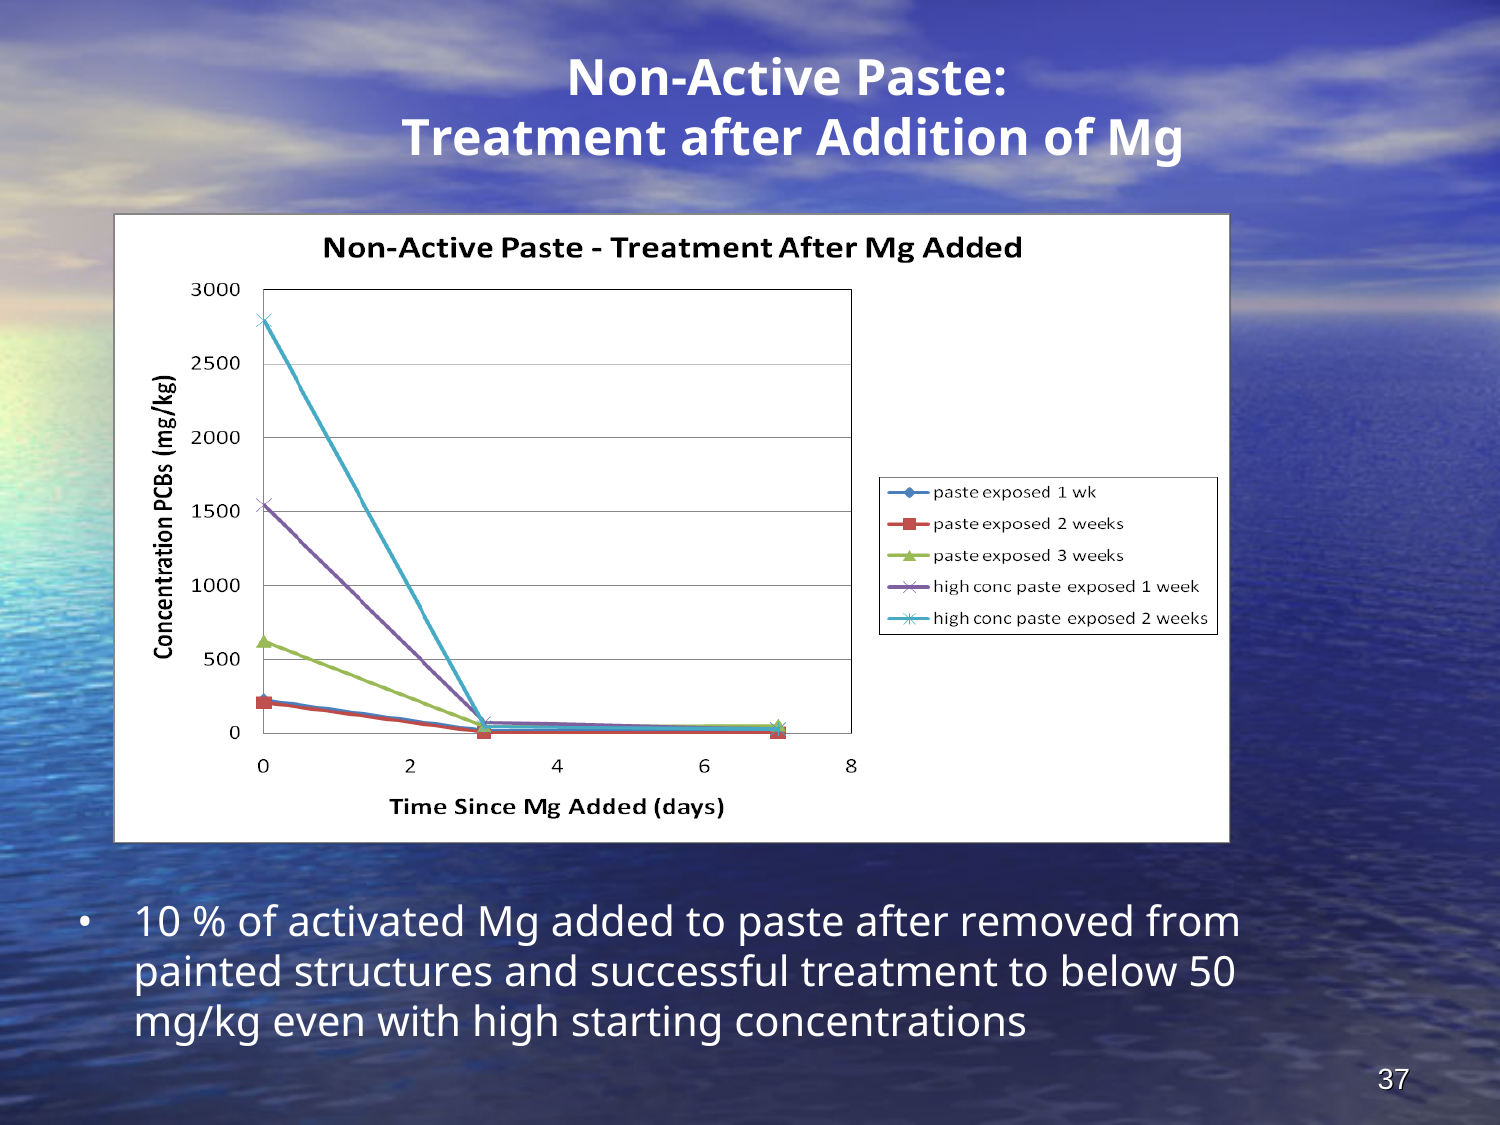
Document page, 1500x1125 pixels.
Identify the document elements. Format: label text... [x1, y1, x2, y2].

picture [0, 0, 1500, 1125]
text_box 10 % of activated Mg added to paste after removed from painted structures and successful treatment to below 50 mg/kg even with high starting concentrations [62, 887, 1300, 1053]
text_box <number> [1074, 1024, 1426, 1103]
text_box Non-Active Paste: Treatment after Addition of Mg [386, 37, 1202, 173]
